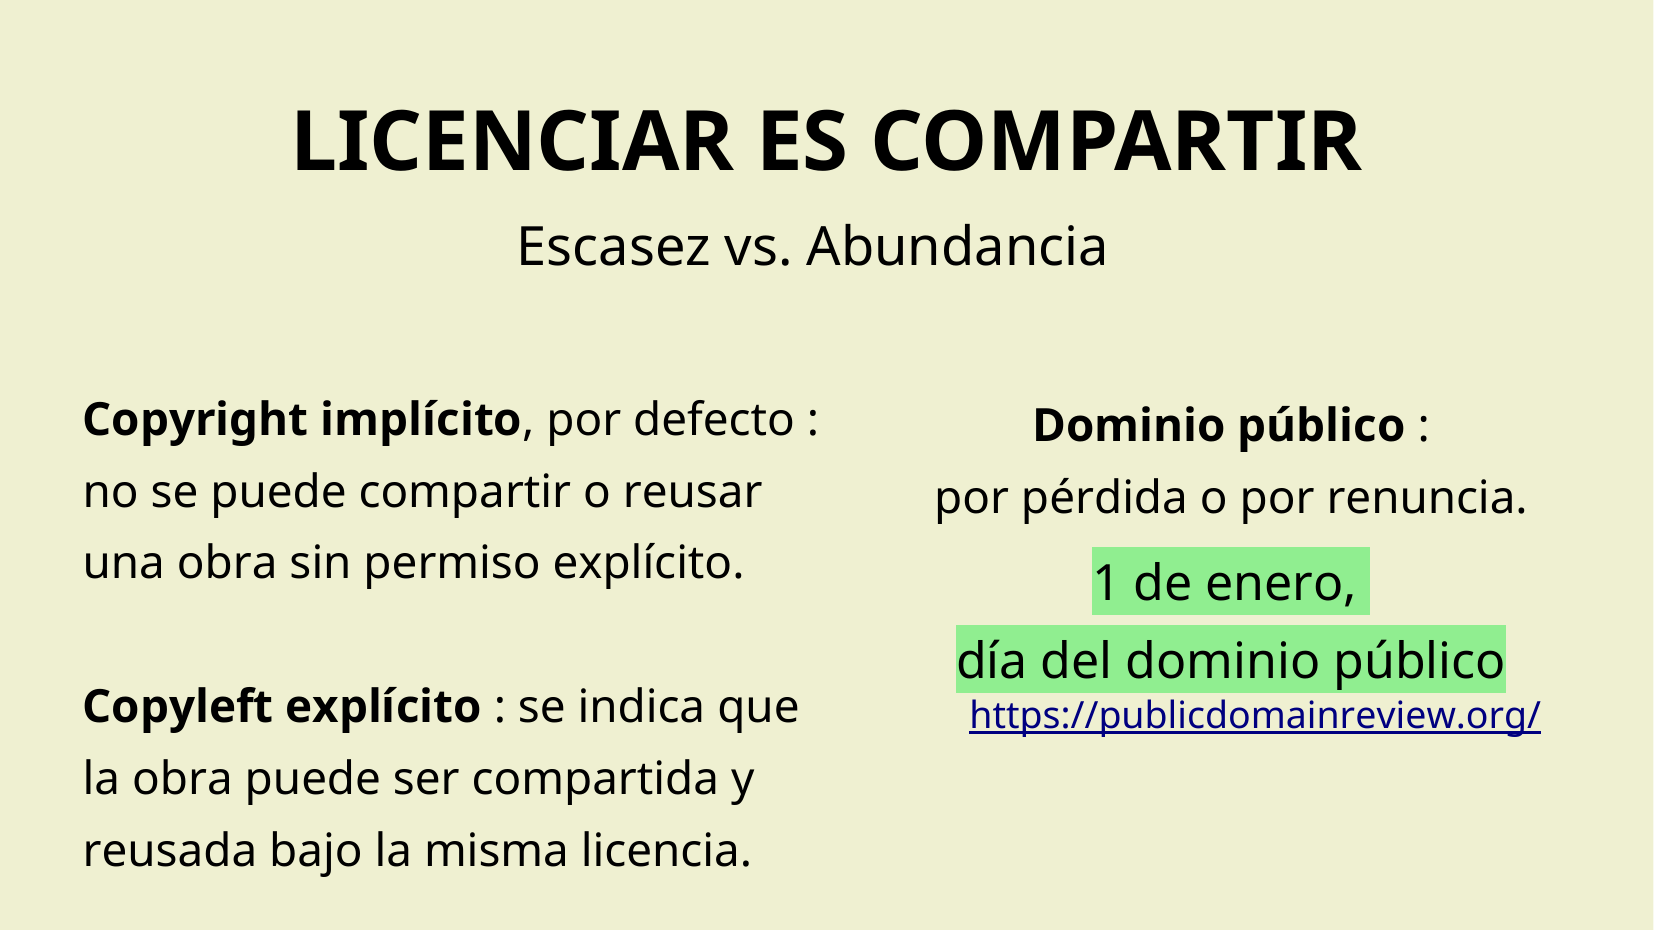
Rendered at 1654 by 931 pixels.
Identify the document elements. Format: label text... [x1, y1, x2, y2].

text_box Escasez vs. Abundancia [501, 200, 1140, 272]
title Licenciar es compartir [82, 60, 1571, 217]
text_box Dominio público : por pérdida o por renuncia. [868, 382, 1607, 494]
text_box 1 de enero, día del dominio público [862, 536, 1601, 721]
text_box Copyright implícito, por defecto : no se puede compartir o reusar una obra sin permiso explícito. Copyleft explícito : se indica que la obra puede ser compartida y reusada bajo la misma licencia. [82, 376, 821, 792]
text_box https://publicdomainreview.org/ [969, 680, 1497, 726]
